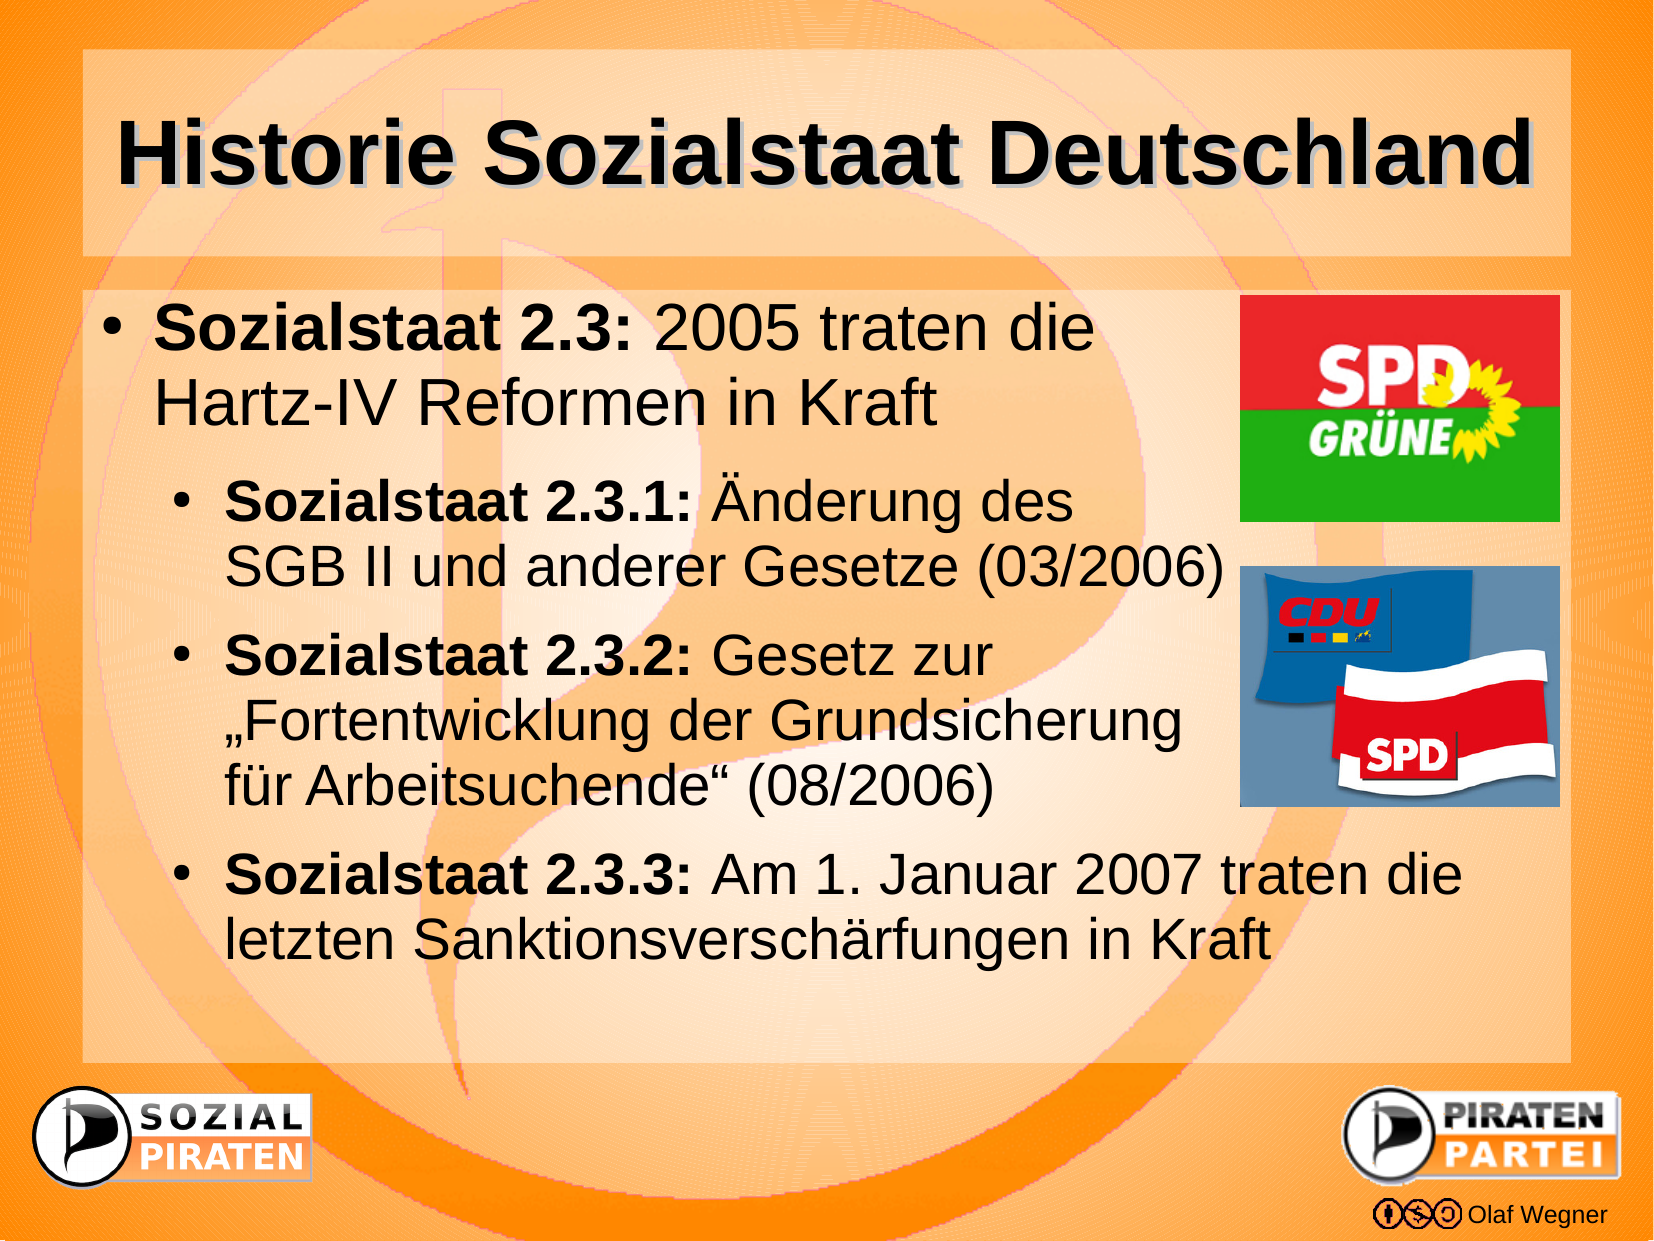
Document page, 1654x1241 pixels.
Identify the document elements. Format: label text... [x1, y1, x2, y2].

picture [29, 0, 1623, 1241]
title Historie Sozialstaat Deutschland [82, 49, 1571, 257]
text_box Olaf Wegner [1452, 1193, 1623, 1237]
list Sozialstaat 2.3: 2005 traten die Hartz-IV Reformen in Kraft Sozialstaat 2.3.1: Änderung des SGB II und anderer Gesetze (03/2006) Sozialstaat 2.3.2: Gesetz zur „Fortentwicklung der Grundsicherung für Arbeitsuchende“ (08/2006) Sozialstaat 2.3.3: Am 1. Januar 2007 traten die letzten Sanktionsverschärfungen in Kraft [82, 290, 1571, 1063]
picture [1240, 566, 1560, 807]
picture [1240, 295, 1560, 522]
